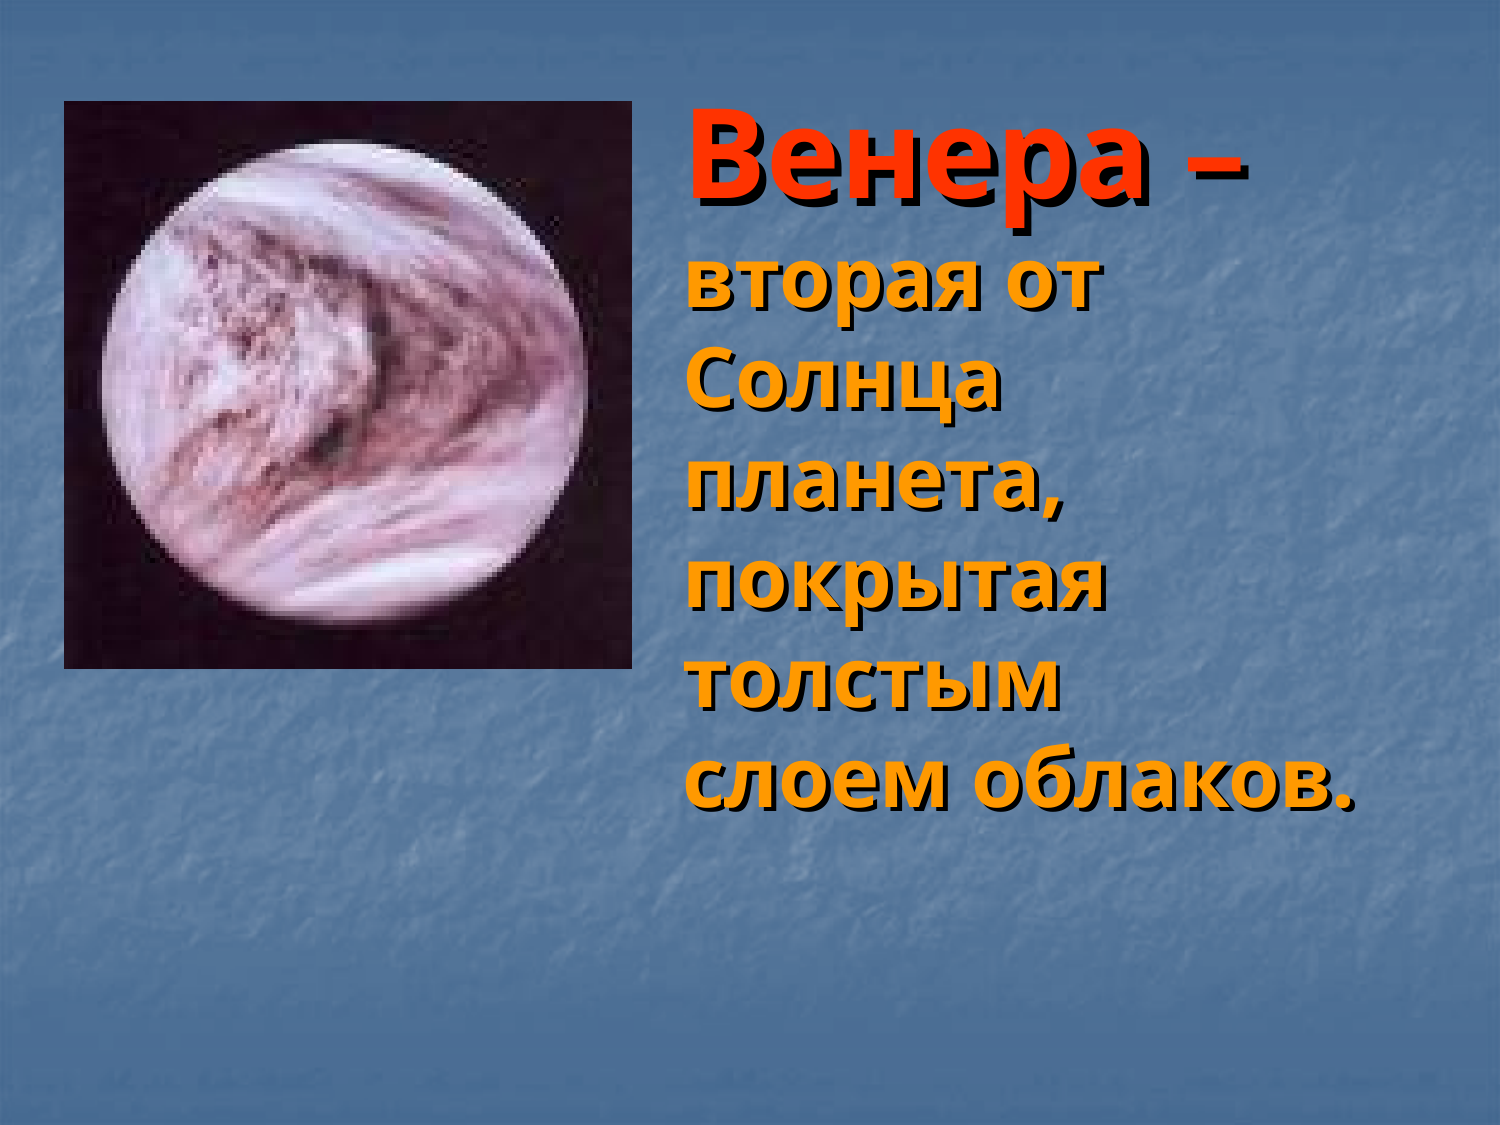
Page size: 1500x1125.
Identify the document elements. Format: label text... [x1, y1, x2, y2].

picture [64, 101, 632, 669]
text_box Венера – вторая от Солнца планета, покрытая толстым слоем облаков. [667, 66, 1424, 732]
